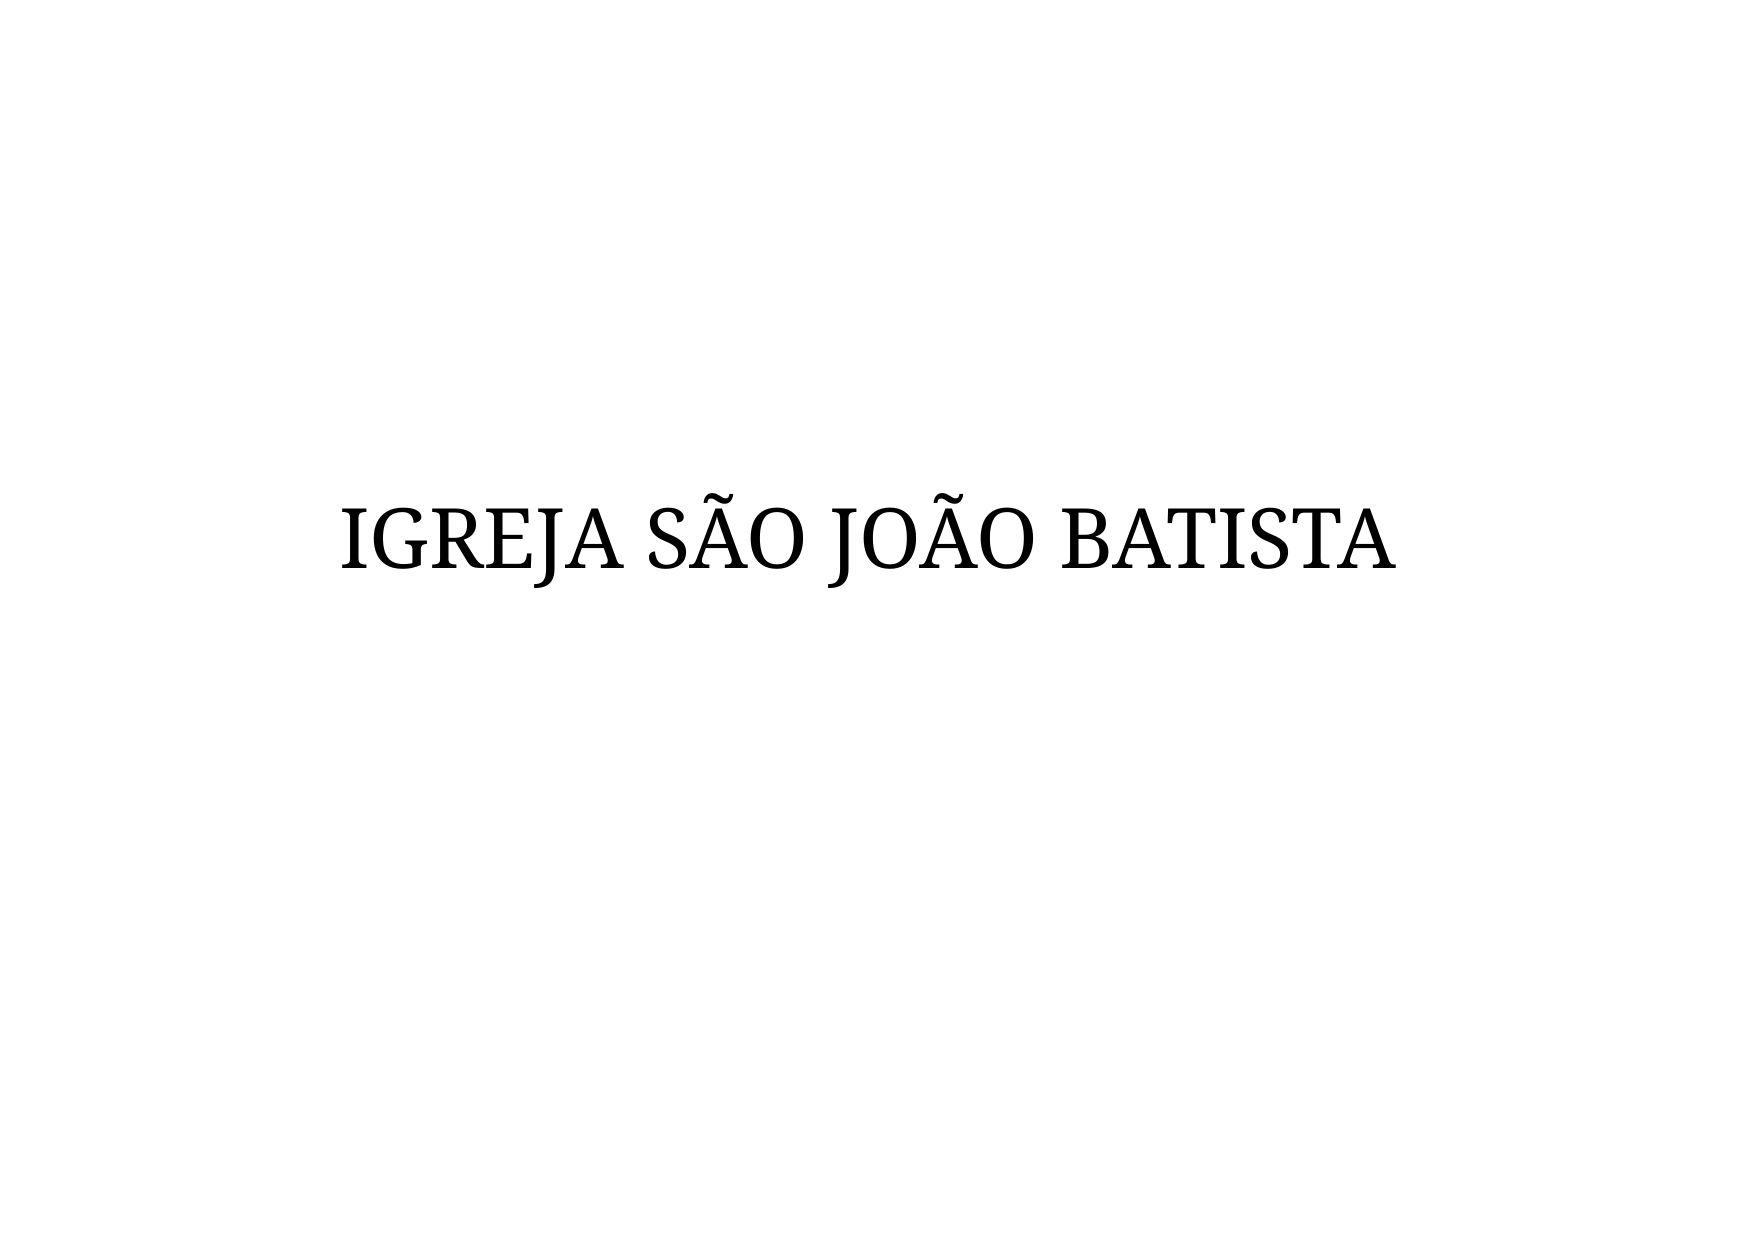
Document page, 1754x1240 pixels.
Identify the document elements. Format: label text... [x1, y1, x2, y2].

text_box IGREJA SÃO JOÃO BATISTA [324, 472, 1477, 975]
